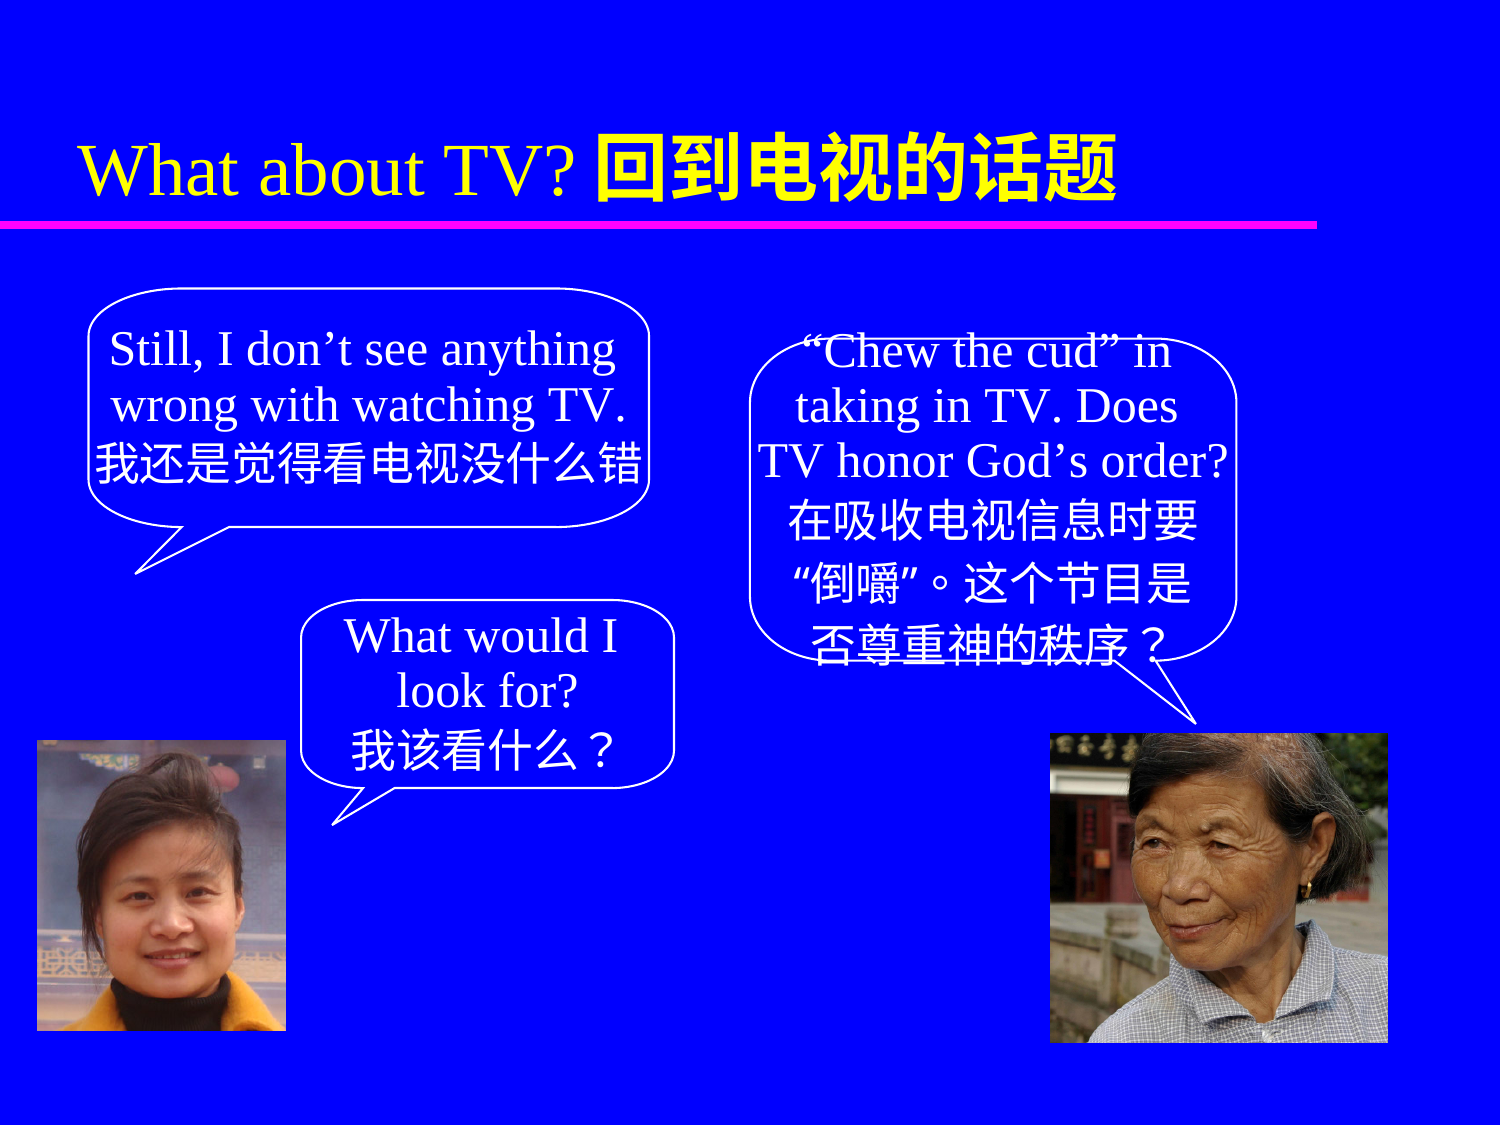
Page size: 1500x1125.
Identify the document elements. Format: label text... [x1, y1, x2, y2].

text_box What would I look for? 我该看什么？ [301, 600, 674, 826]
text_box Still, I don’t see anything wrong with watching TV. 我还是觉得看电视没什么错 [88, 288, 650, 574]
title What about TV?回到电视的话题 [62, 43, 1363, 225]
picture [37, 740, 286, 1031]
picture [1050, 733, 1388, 1043]
text_box “Chew the cud” in taking in TV. Does TV honor God’s order? 在吸收电视信息时要 “倒嚼”。这个节目是 否尊重神的秩序？ [749, 338, 1237, 724]
